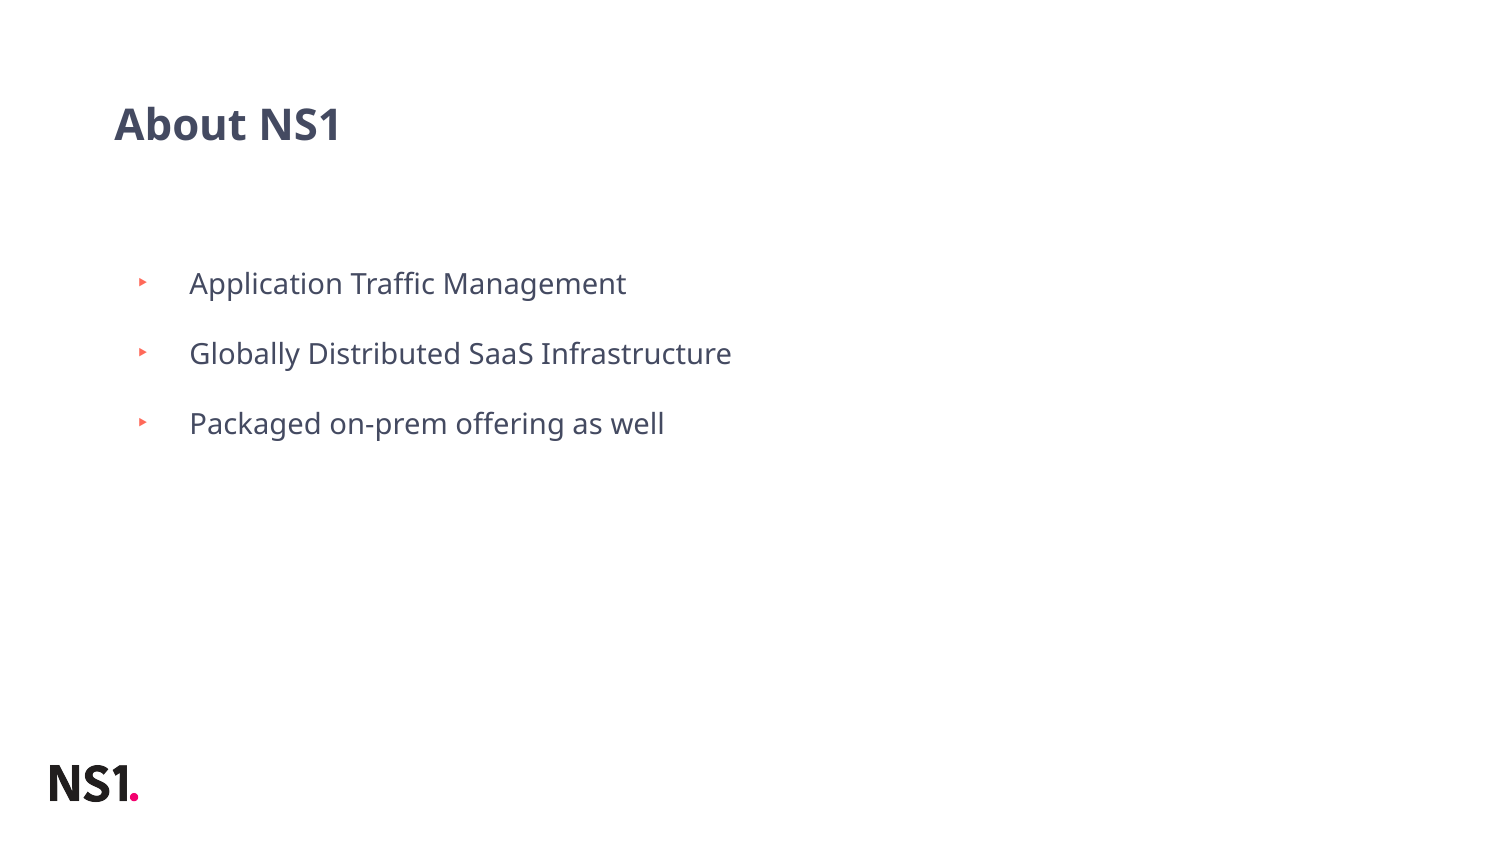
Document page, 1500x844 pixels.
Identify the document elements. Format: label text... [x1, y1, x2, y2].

title About NS1 [103, 44, 1397, 208]
list Application Traffic Management Globally Distributed SaaS Infrastructure Packaged on-prem offering as well [103, 224, 1397, 737]
picture [46, 761, 140, 805]
